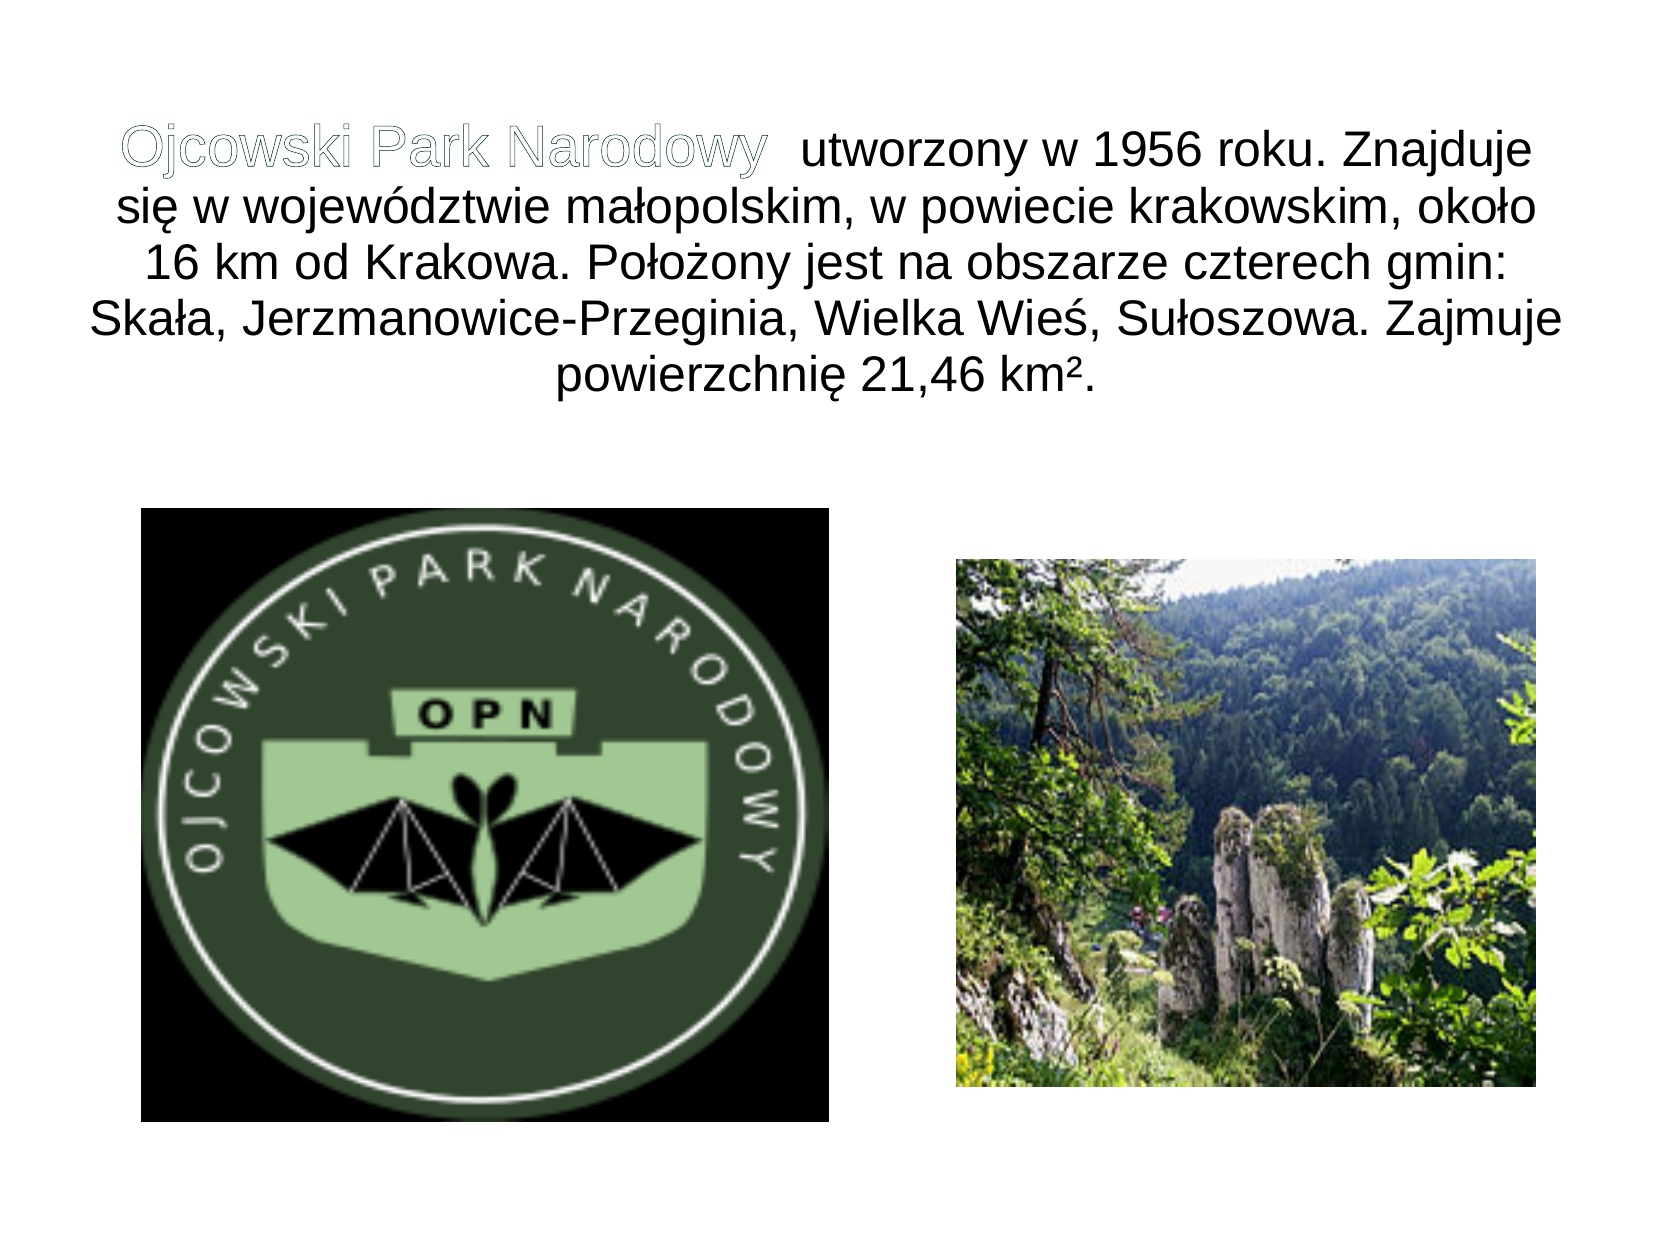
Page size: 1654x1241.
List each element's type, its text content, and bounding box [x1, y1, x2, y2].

picture [956, 559, 1536, 1087]
picture [141, 508, 829, 1123]
title Ojcowski Park Narodowy utworzony w 1956 roku. Znajduje się w województwie małopolskim, w powiecie krakowskim, około 16 km od Krakowa. Położony jest na obszarze czterech gmin: Skała, Jerzmanowice-Przeginia, Wielka Wieś, Sułoszowa. Zajmuje powierzchnię 21,46 km². [82, 113, 1571, 402]
